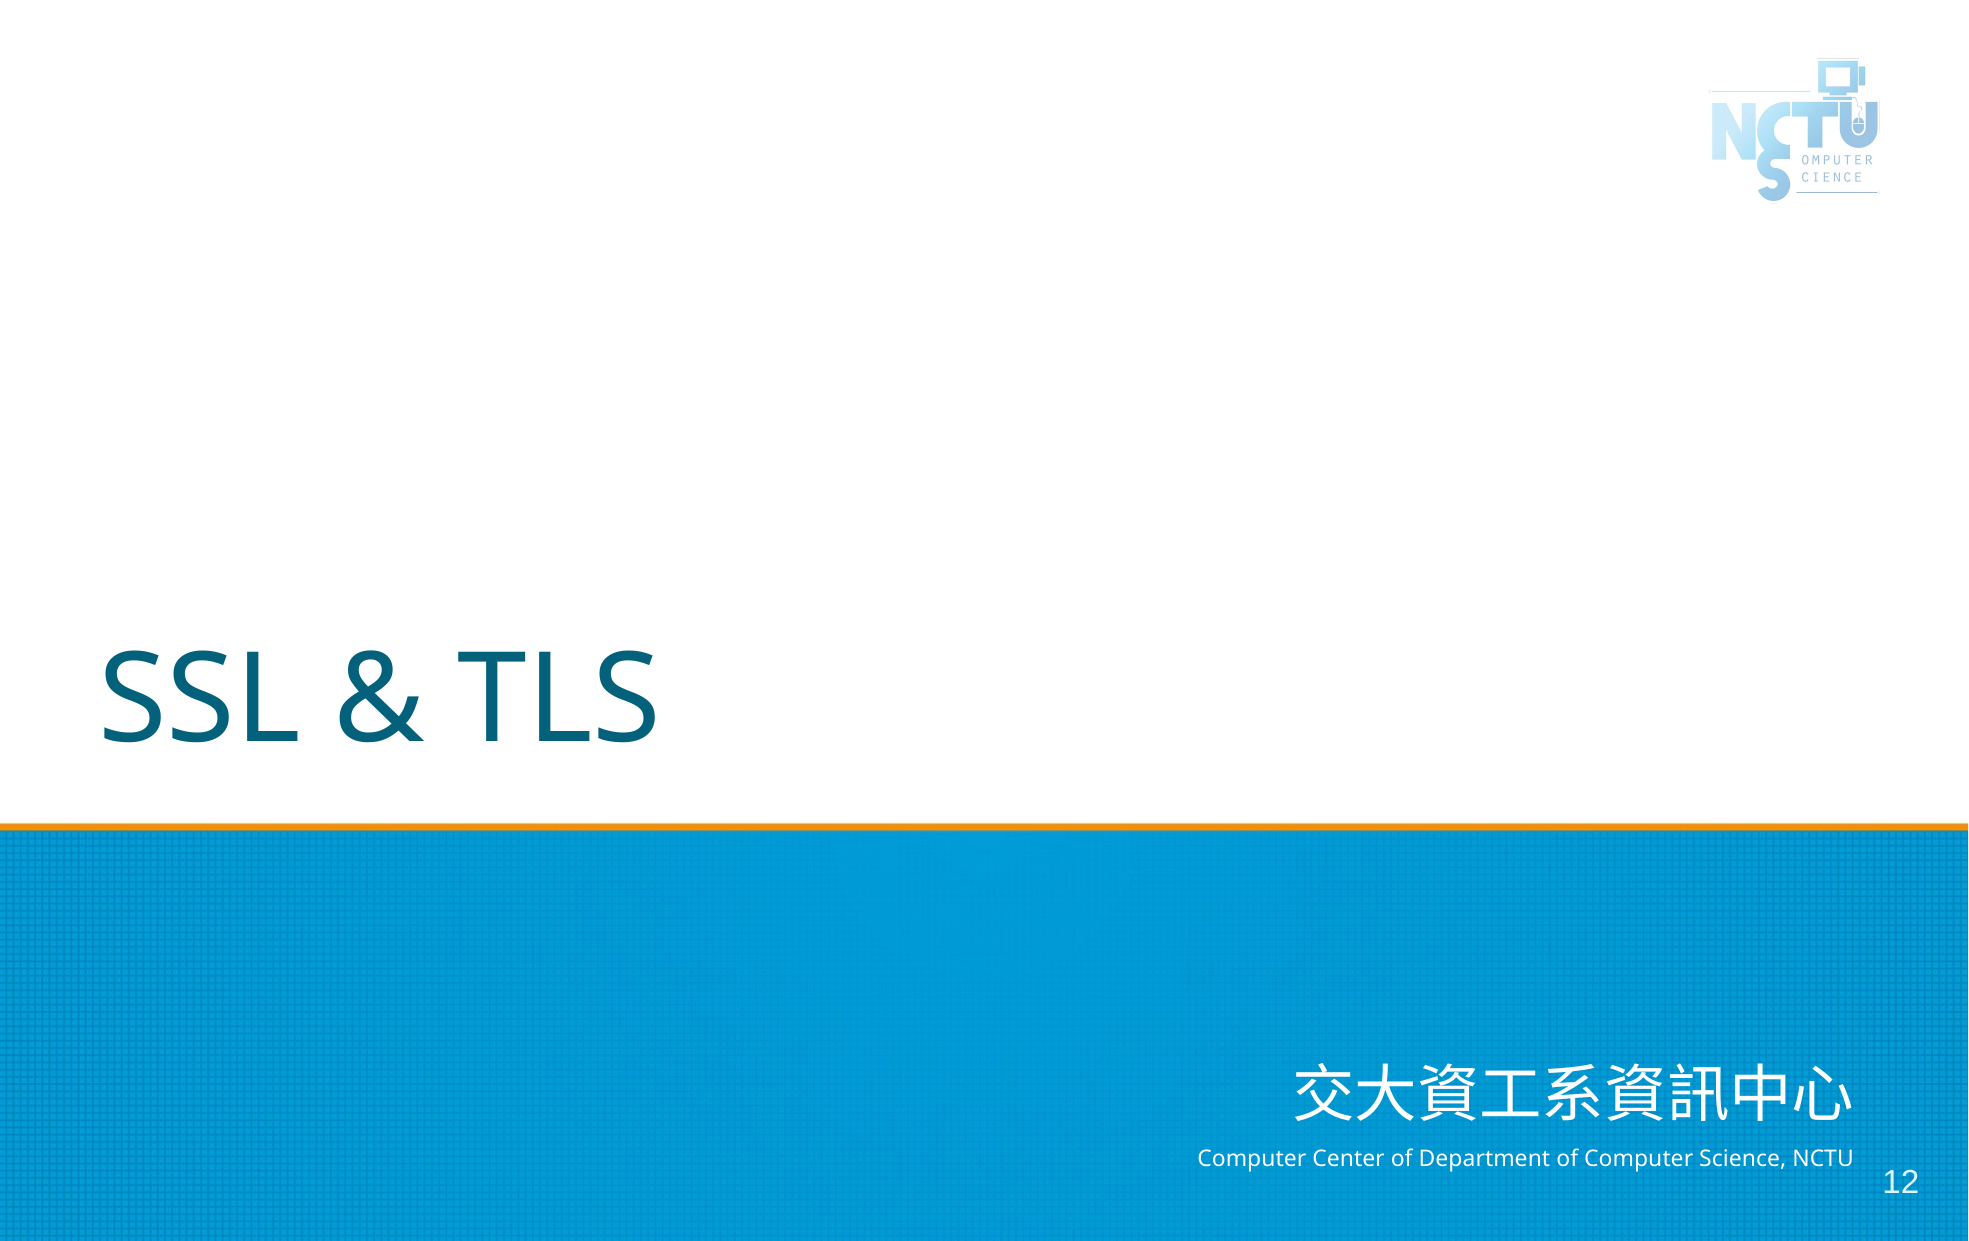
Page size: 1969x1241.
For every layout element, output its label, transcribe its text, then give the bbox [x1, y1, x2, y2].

title SSL & TLS [98, 559, 1870, 767]
picture [0, 0, 1969, 832]
slide_number <number> [1841, 1145, 1960, 1241]
